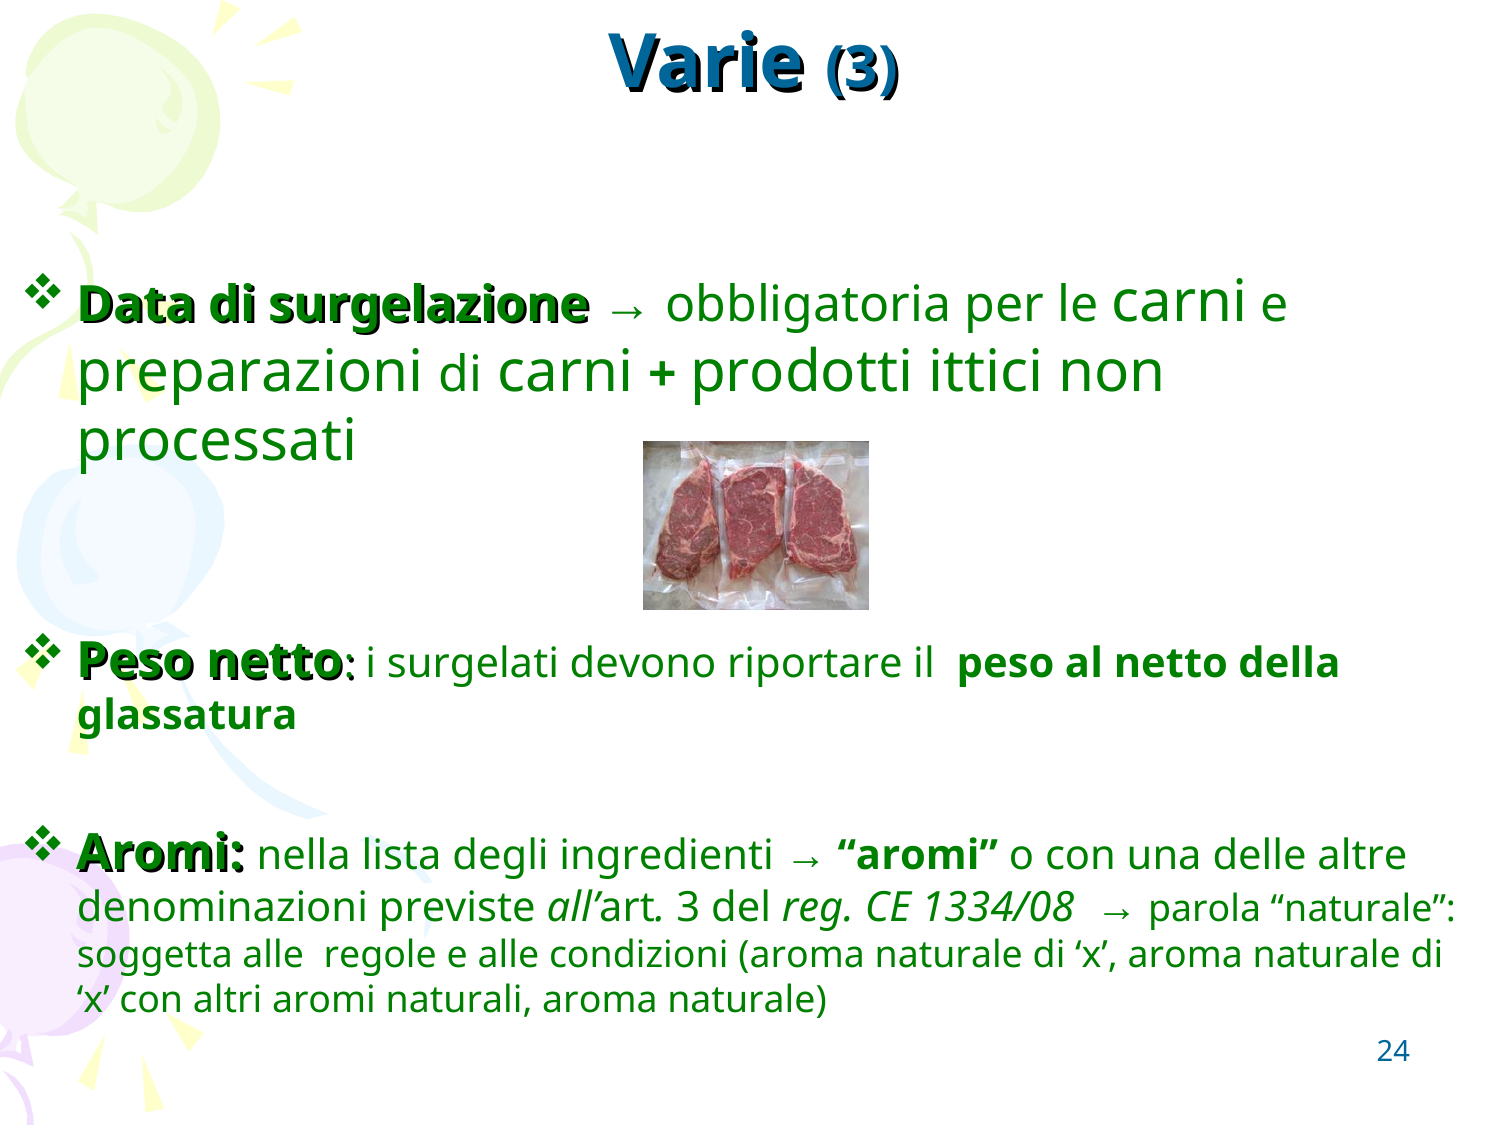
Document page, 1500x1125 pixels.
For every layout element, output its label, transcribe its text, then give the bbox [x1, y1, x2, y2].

title Varie (3) [76, 0, 1430, 114]
list Data di surgelazione → obbligatoria per le carni e preparazioni di carni + prodotti ittici non processati Peso netto: i surgelati devono riportare il peso al netto della glassatura Aromi: nella lista degli ingredienti → “aromi” o con una delle altre denominazioni previste all’art. 3 del reg. CE 1334/08 → parola “naturale”: soggetta alle regole e alle condizioni (aroma naturale di ‘x’, aroma naturale di ‘x’ con altri aromi naturali, aroma naturale) [5, 255, 1477, 1083]
picture [643, 441, 869, 610]
text_box <numero> [1074, 1024, 1426, 1100]
